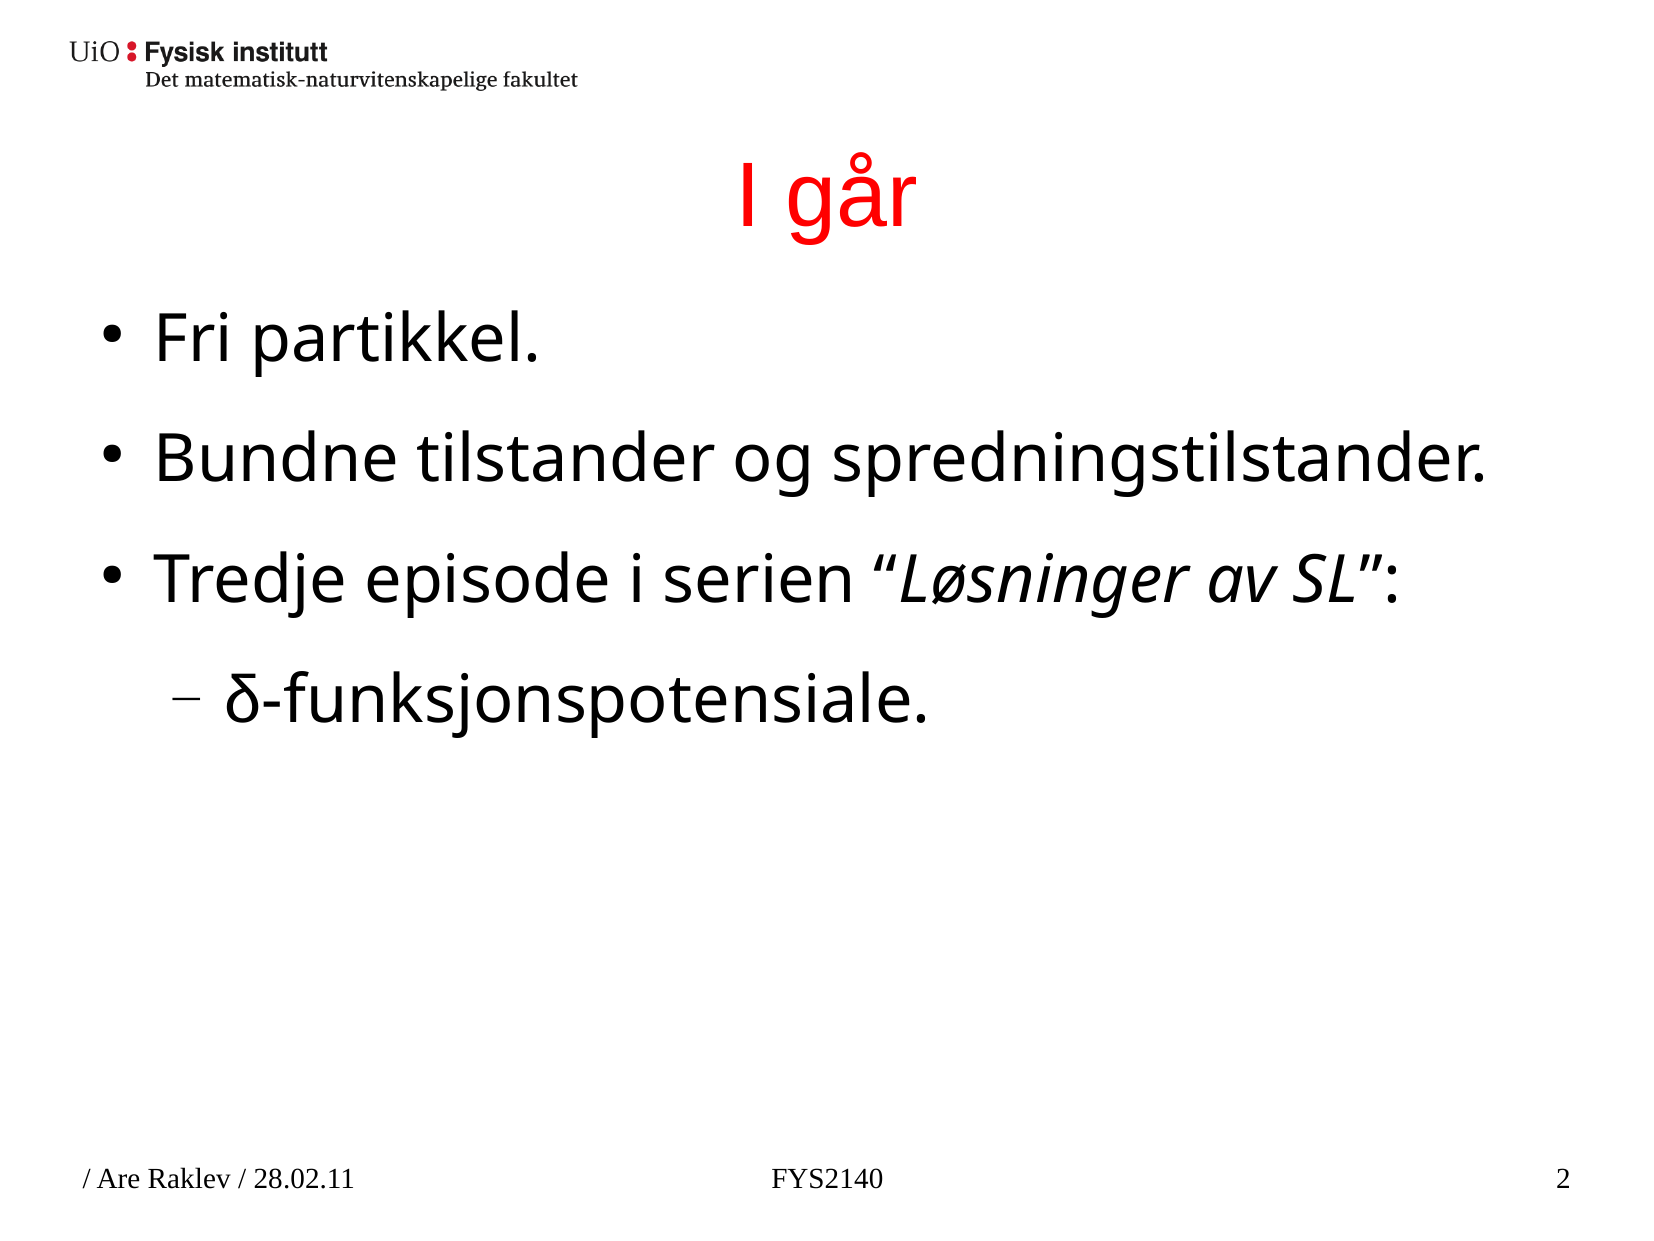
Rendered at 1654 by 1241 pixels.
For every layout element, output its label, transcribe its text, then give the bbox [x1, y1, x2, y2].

picture [68, 37, 581, 93]
title I går [82, 90, 1571, 290]
list Fri partikkel. Bundne tilstander og spredningstilstander. Tredje episode i serien “Løsninger av SL”: δ-funksjonspotensiale. [82, 290, 1571, 1094]
